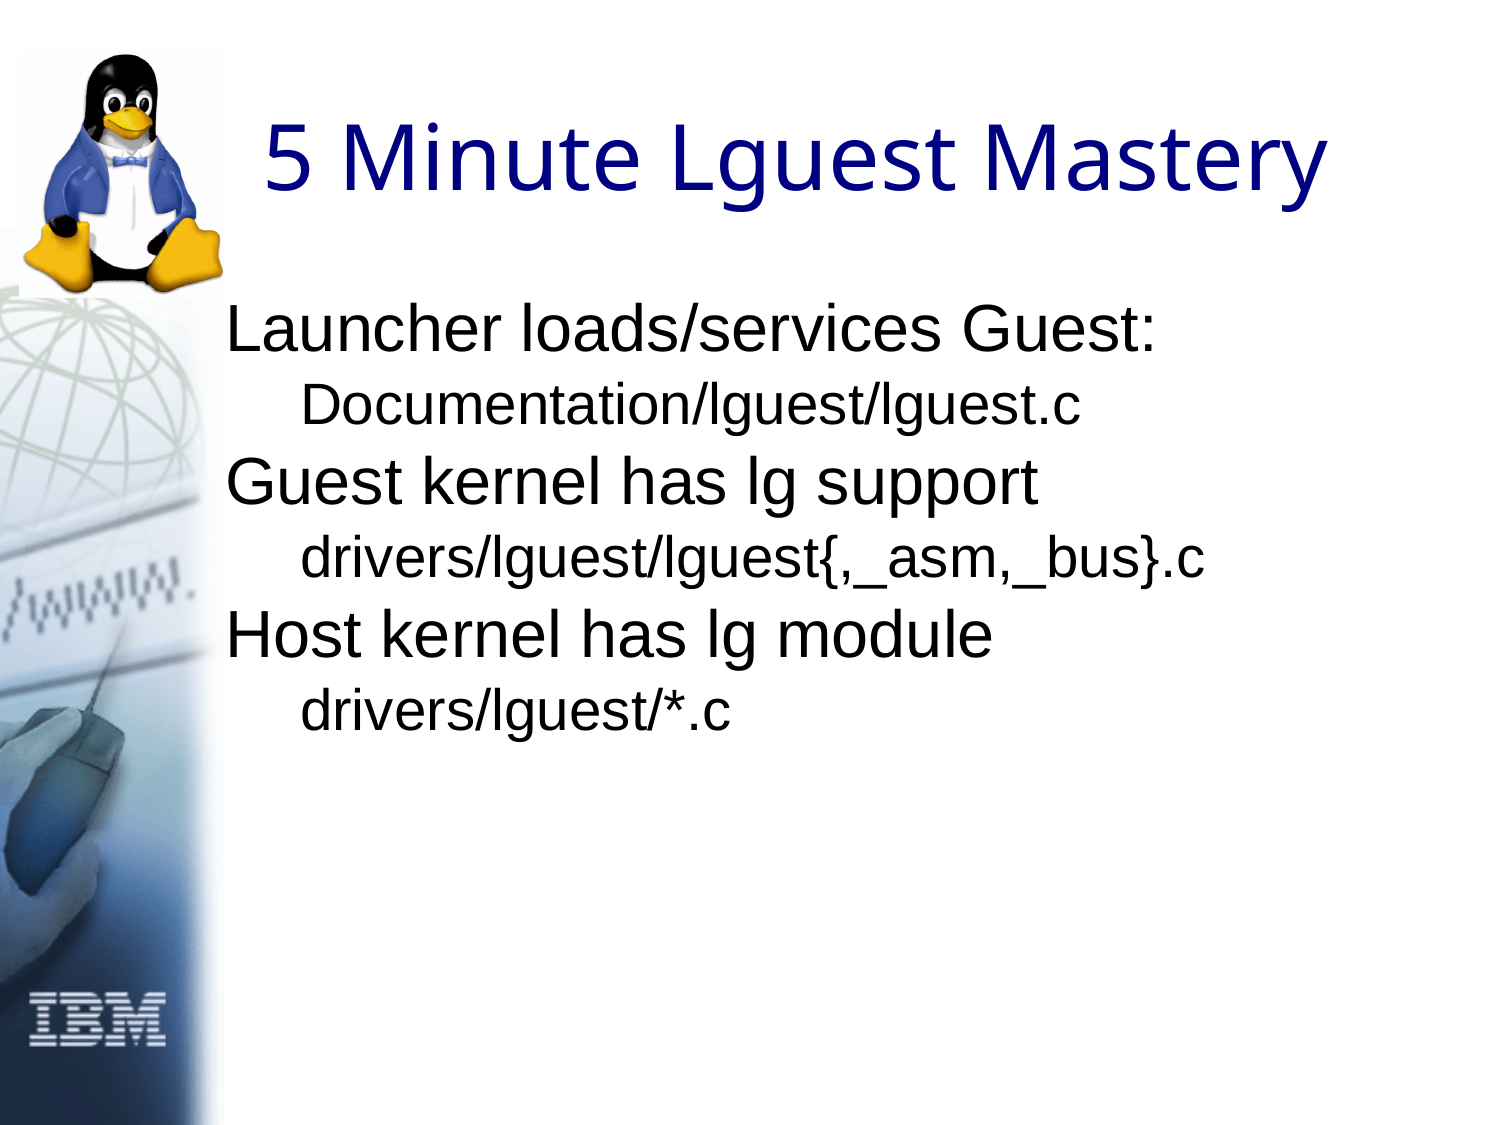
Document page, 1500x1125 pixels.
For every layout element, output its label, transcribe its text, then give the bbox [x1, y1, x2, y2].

title 5 Minute Lguest Mastery [262, 37, 1413, 273]
list Launcher loads/services Guest: Documentation/lguest/lguest.c Guest kernel has lg support drivers/lguest/lguest{,_asm,_bus}.c Host kernel has lg module drivers/lguest/*.c [225, 299, 1463, 991]
